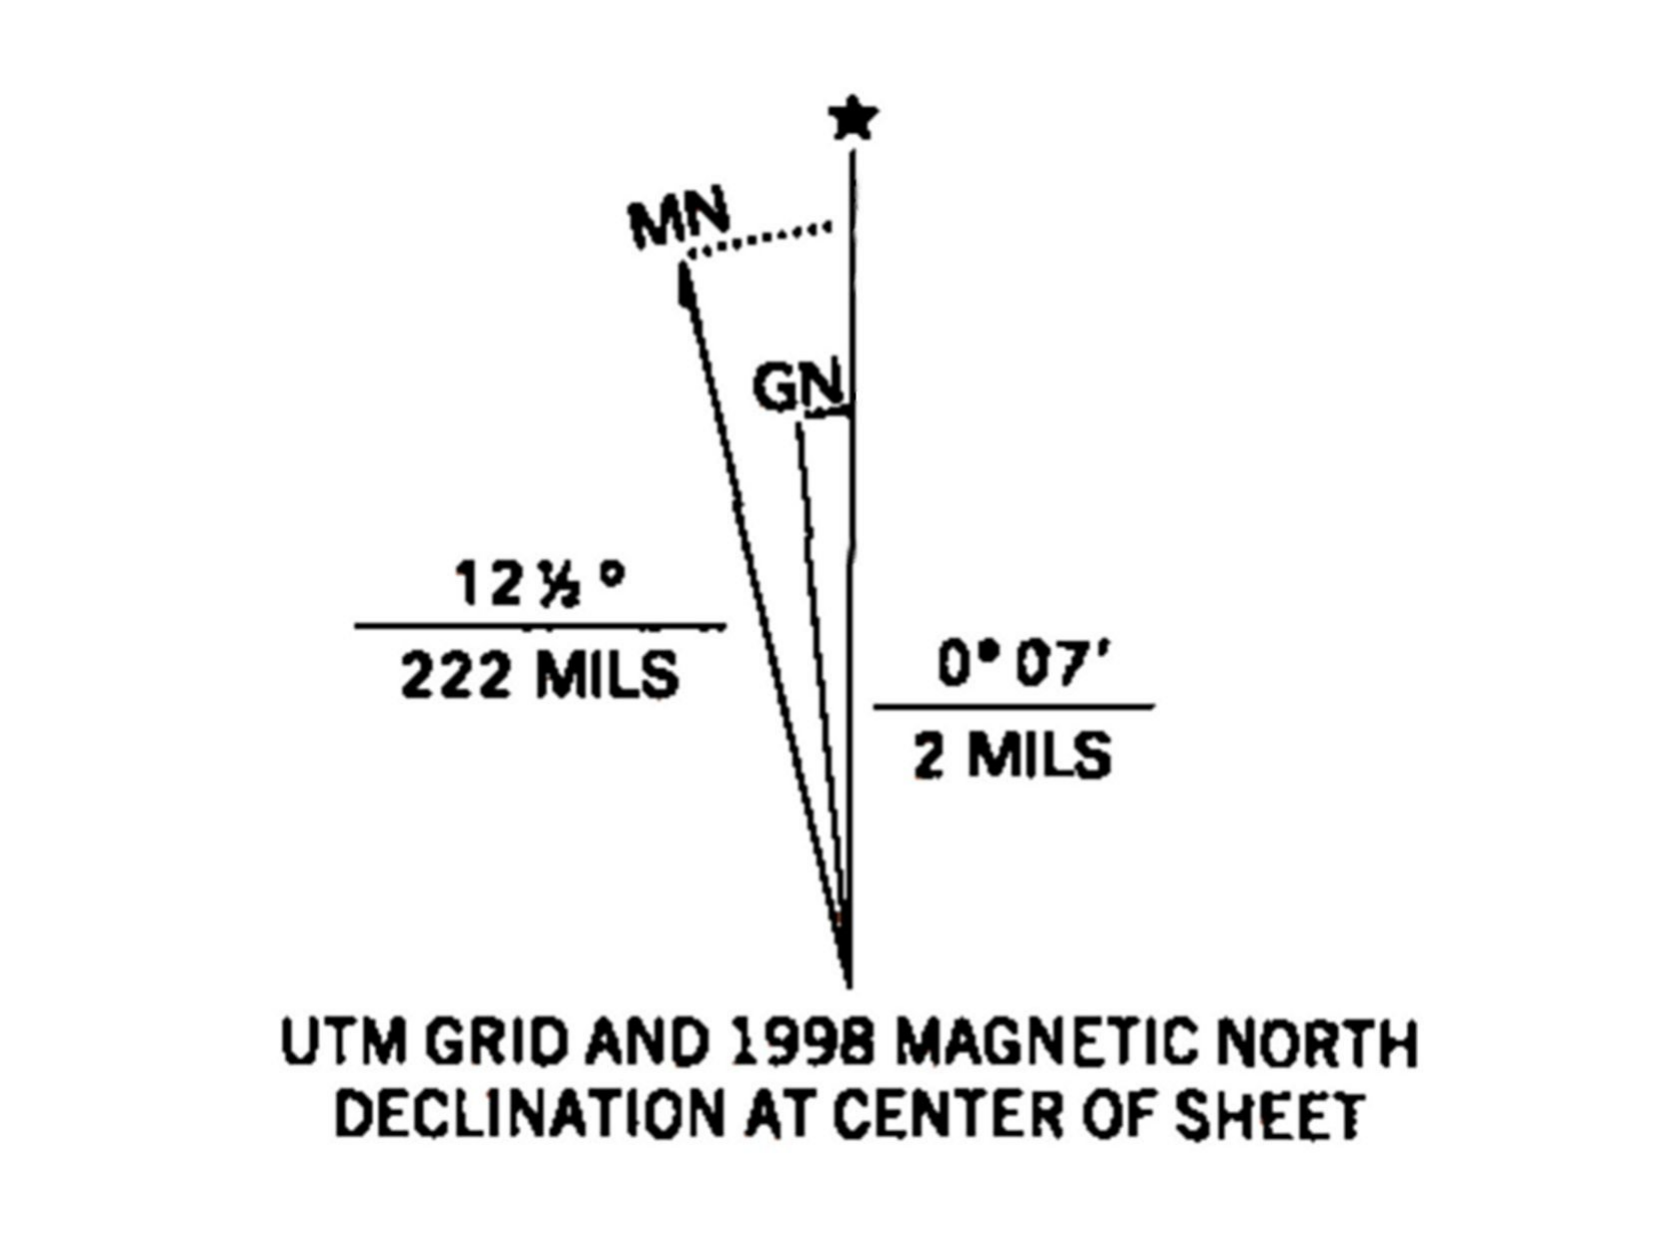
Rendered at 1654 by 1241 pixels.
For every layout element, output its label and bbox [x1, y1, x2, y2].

picture [135, 47, 1539, 1241]
